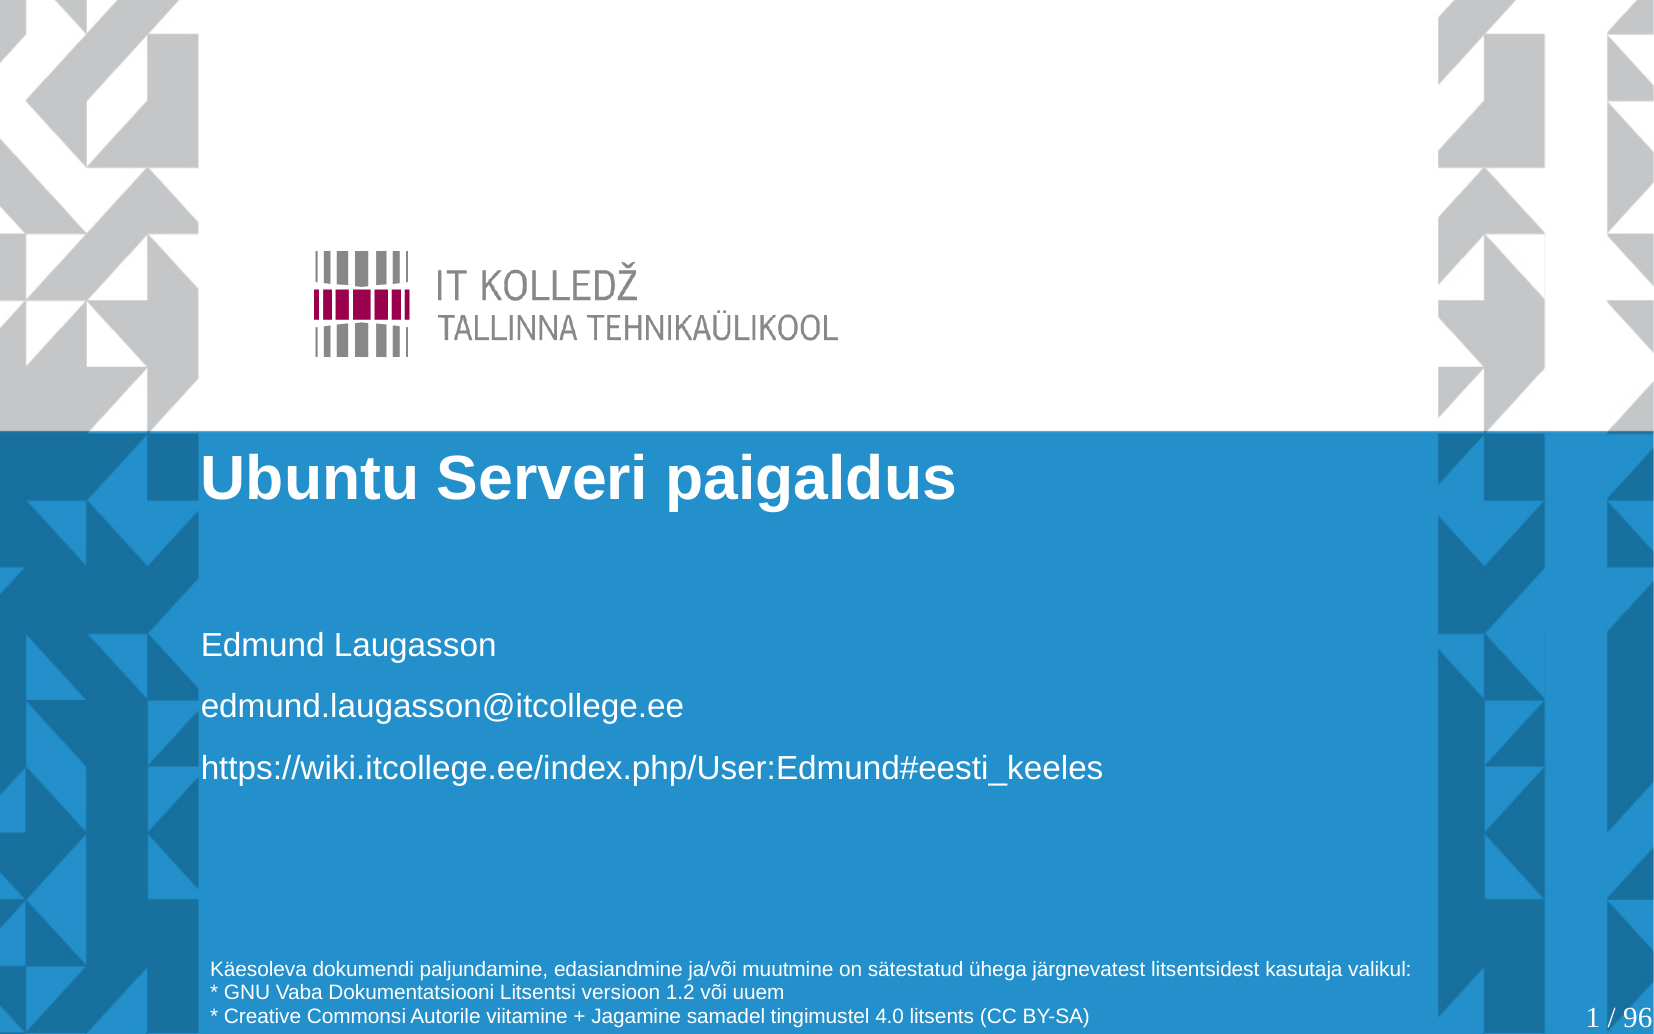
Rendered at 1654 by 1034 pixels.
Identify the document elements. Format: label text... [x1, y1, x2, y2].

title Ubuntu Serveri paigaldus [200, 442, 1430, 603]
picture [0, 0, 1654, 1034]
list Edmund Laugasson edmund.laugasson@itcollege.ee https://wiki.itcollege.ee/index.php/User:Edmund#eesti_keeles [200, 625, 1441, 934]
